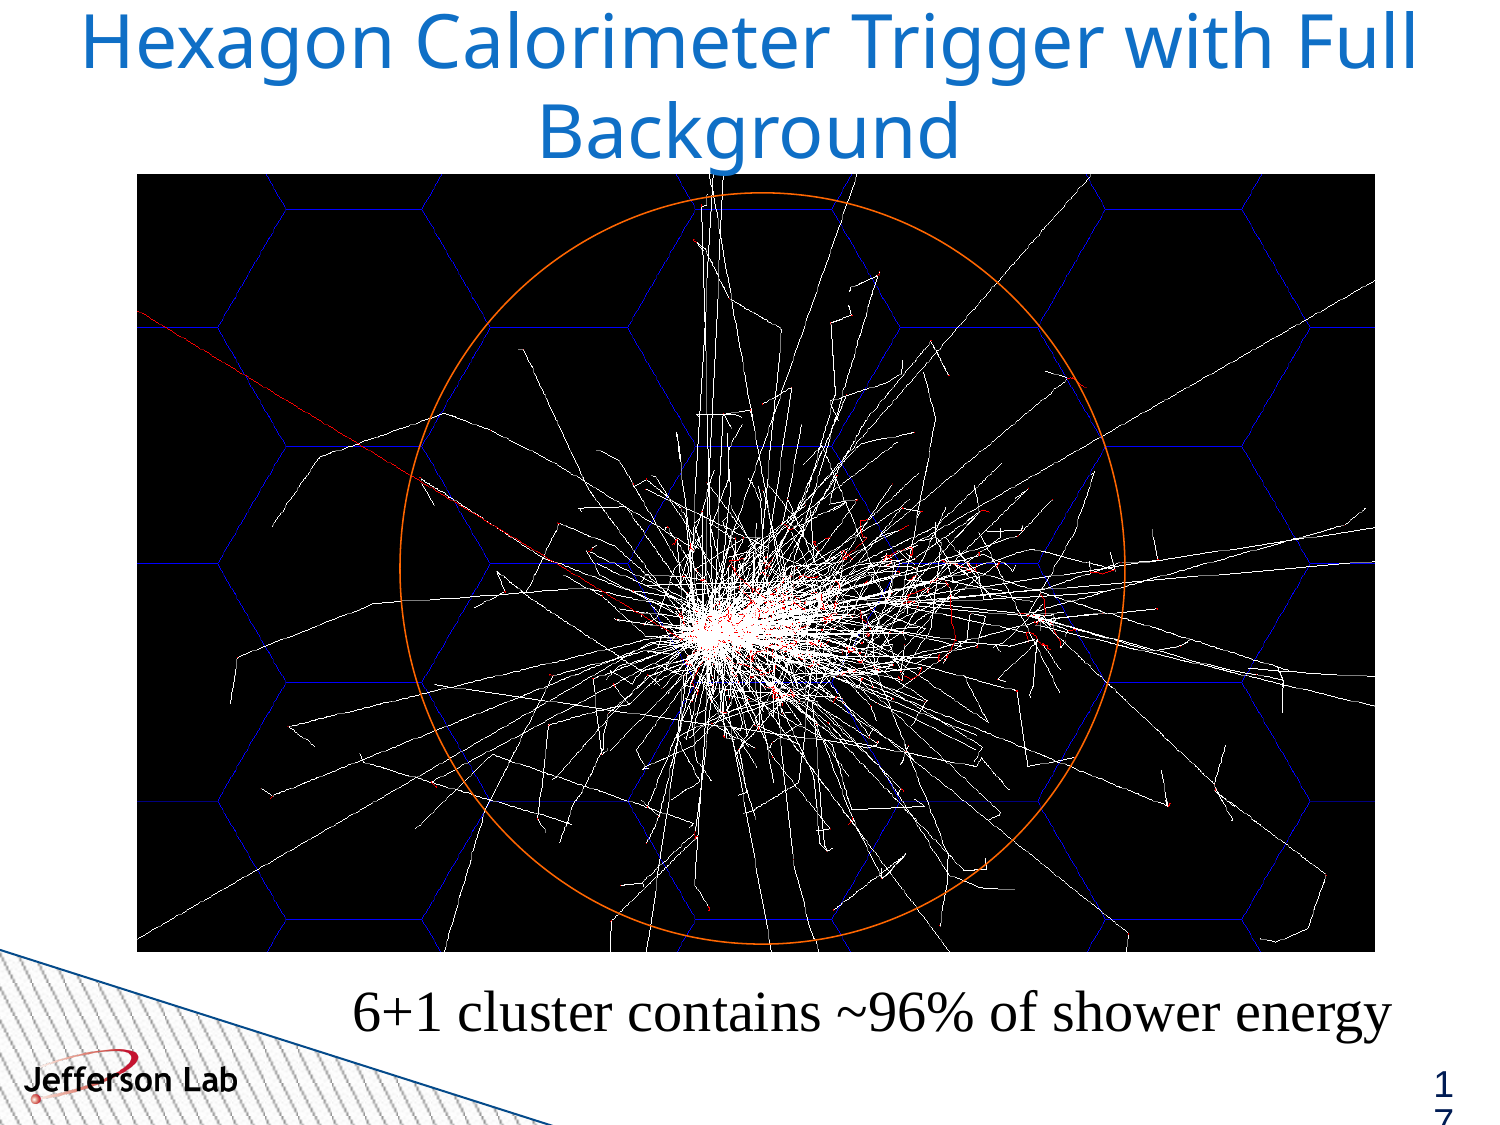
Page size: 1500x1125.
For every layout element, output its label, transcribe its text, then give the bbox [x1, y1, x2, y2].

picture [0, 952, 543, 1125]
text_box 6+1 cluster contains ~96% of shower energy [337, 965, 1463, 1048]
text_box <number> [1418, 1053, 1479, 1113]
text_box Hexagon Calorimeter Trigger with Full Background [37, 0, 1463, 79]
picture [137, 174, 1375, 952]
